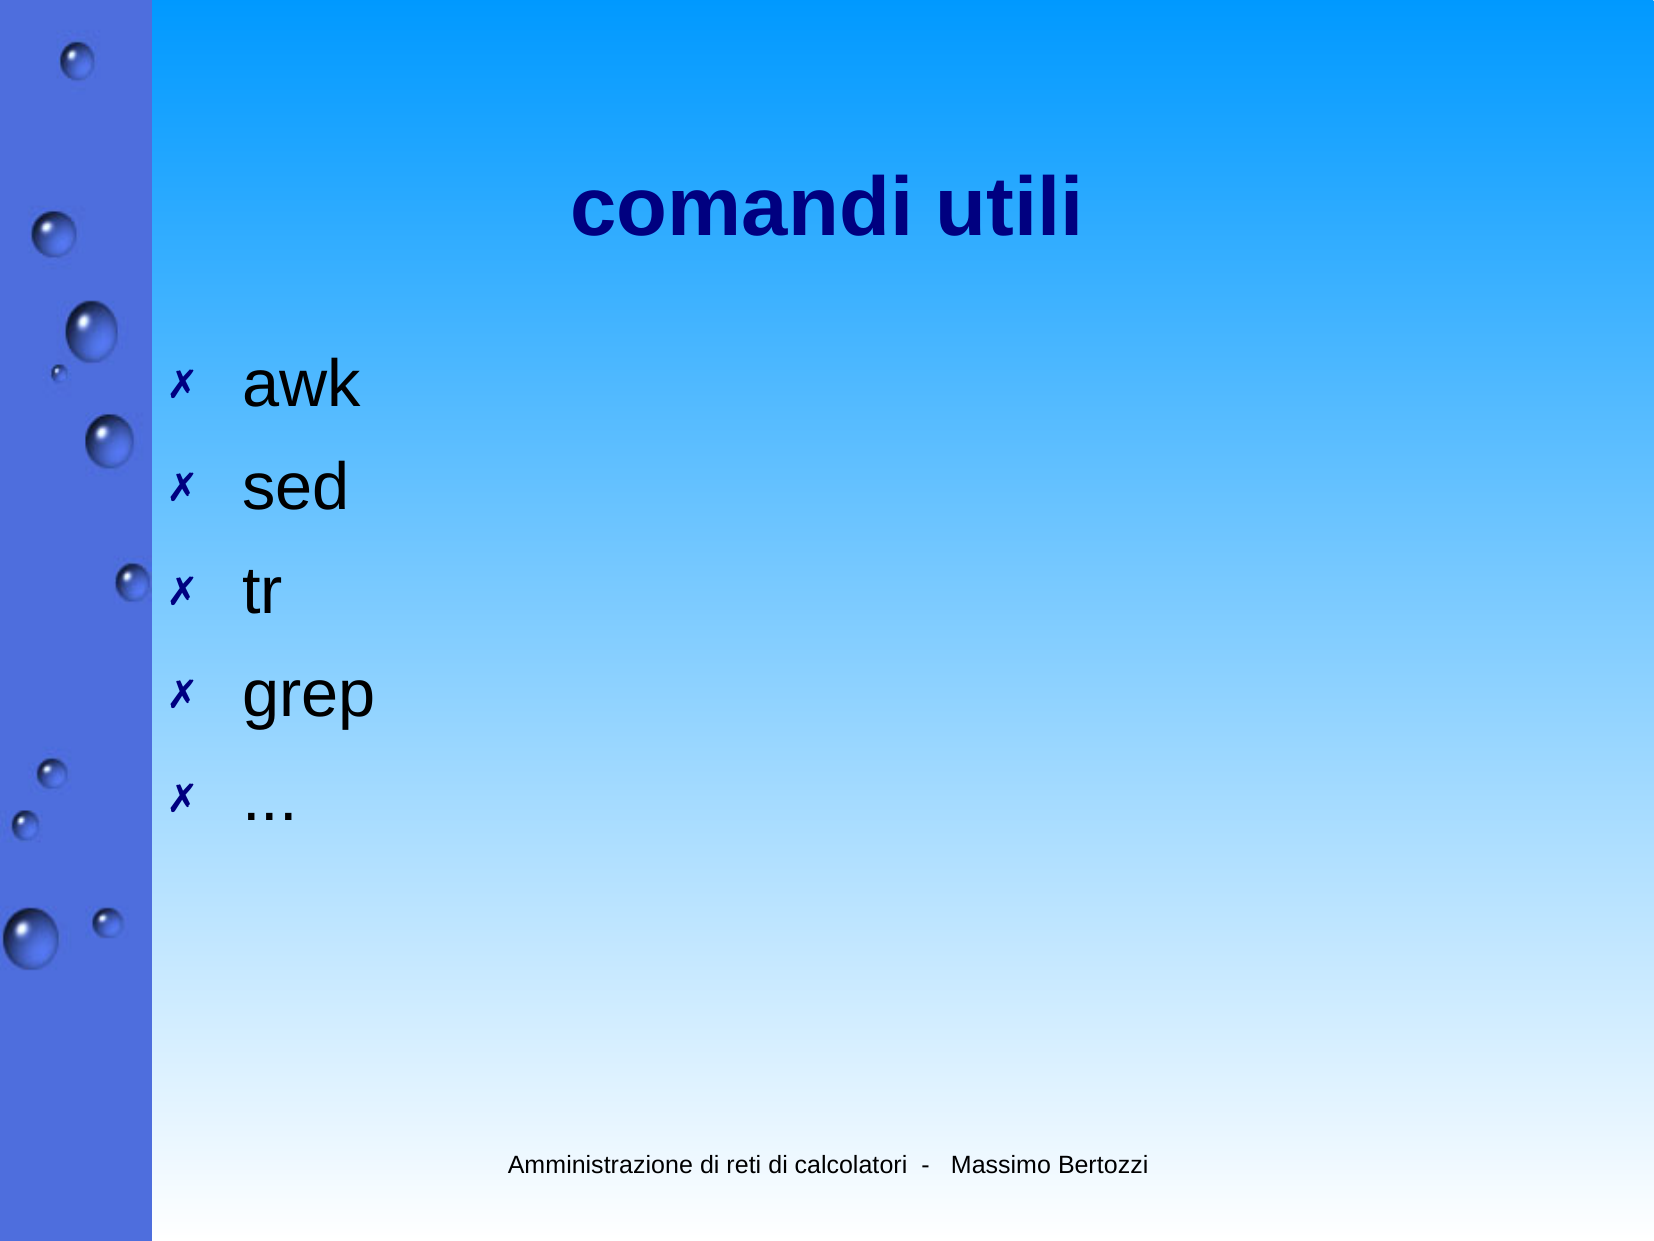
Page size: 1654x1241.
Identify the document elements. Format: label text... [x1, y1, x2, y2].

picture [0, 0, 152, 1241]
title comandi utili [121, 102, 1534, 311]
list awk sed tr grep ... [159, 346, 1572, 1128]
